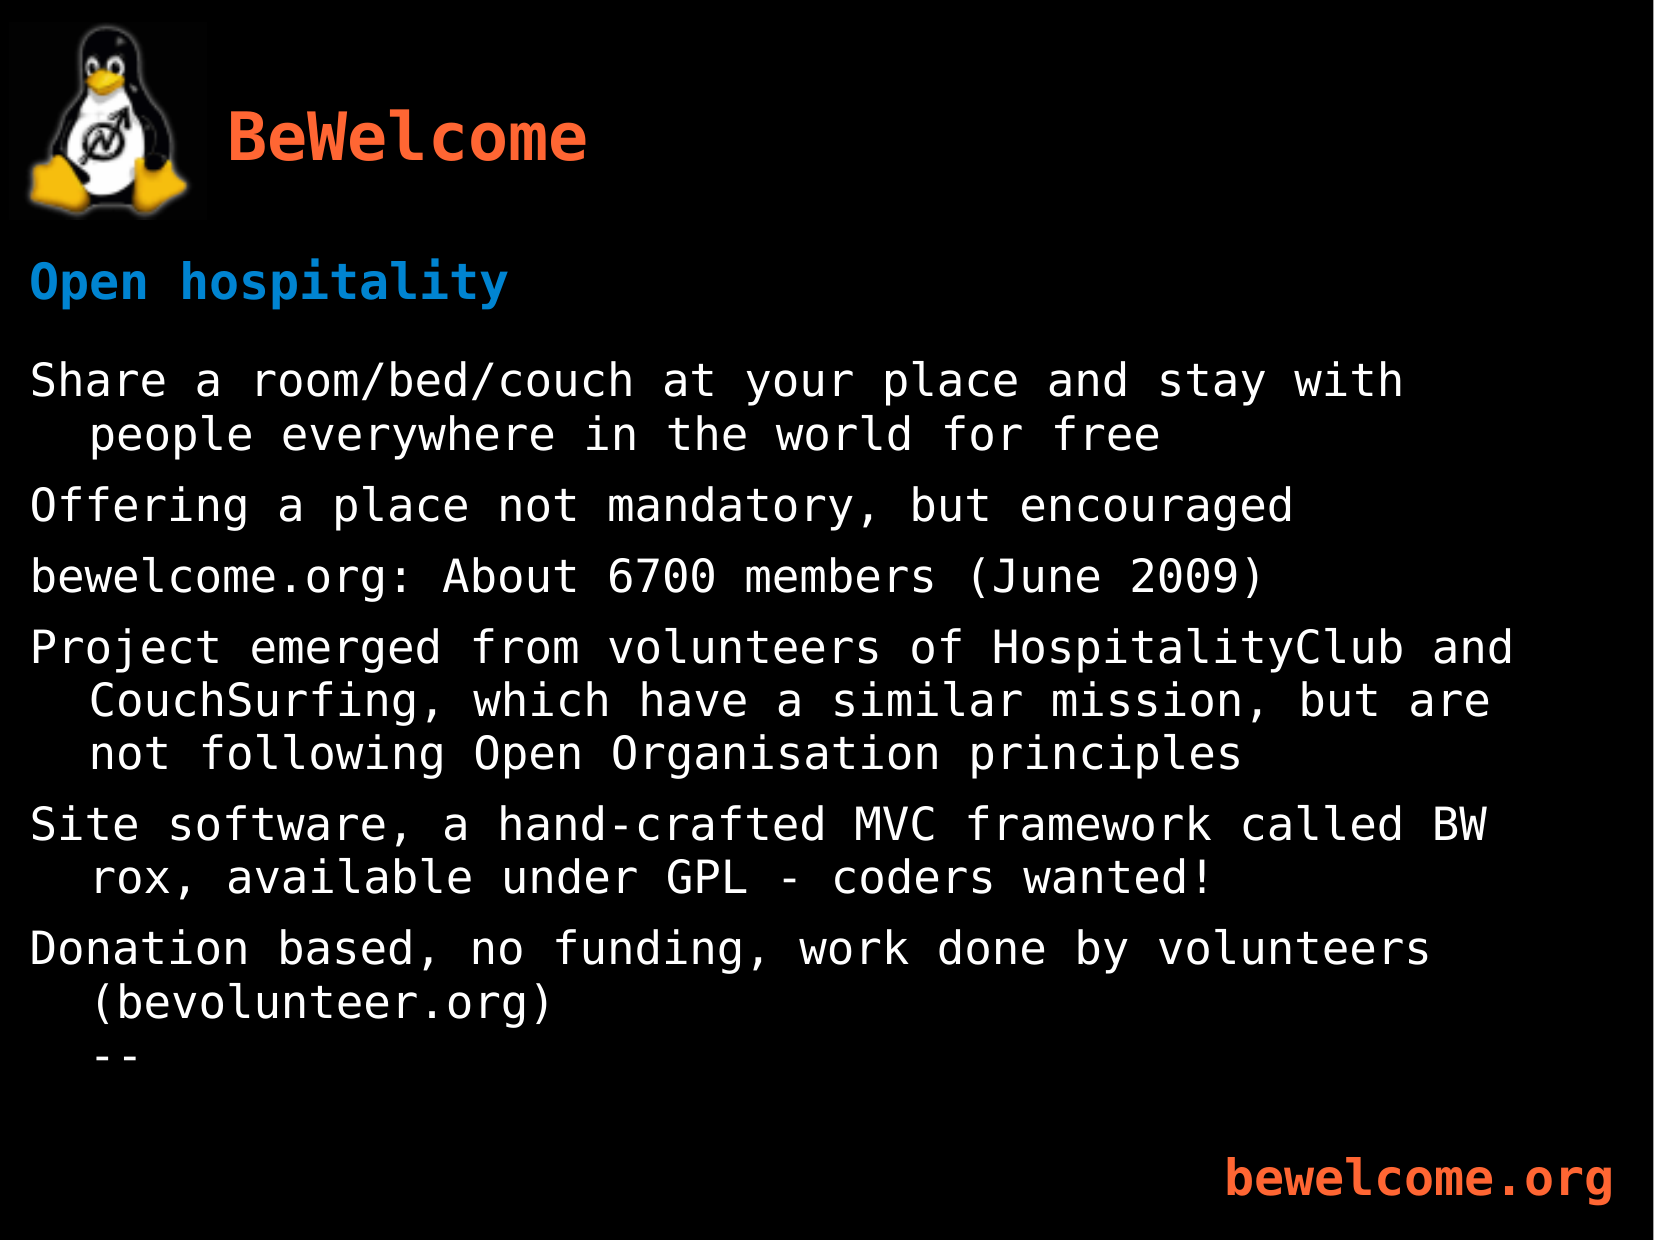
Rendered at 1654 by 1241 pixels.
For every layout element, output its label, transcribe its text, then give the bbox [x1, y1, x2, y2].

list Share a room/bed/couch at your place and stay with people everywhere in the world for free Offering a place not mandatory, but encouraged bewelcome.org: About 6700 members (June 2009) Project emerged from volunteers of HospitalityClub and CouchSurfing, which have a similar mission, but are not following Open Organisation principles Site software, a hand-crafted MVC framework called BW rox, available under GPL - coders wanted! Donation based, no funding, work done by volunteers (bevolunteer.org) -- [29, 354, 1571, 1094]
title Open hospitality [29, 242, 1625, 322]
picture [9, 22, 207, 220]
